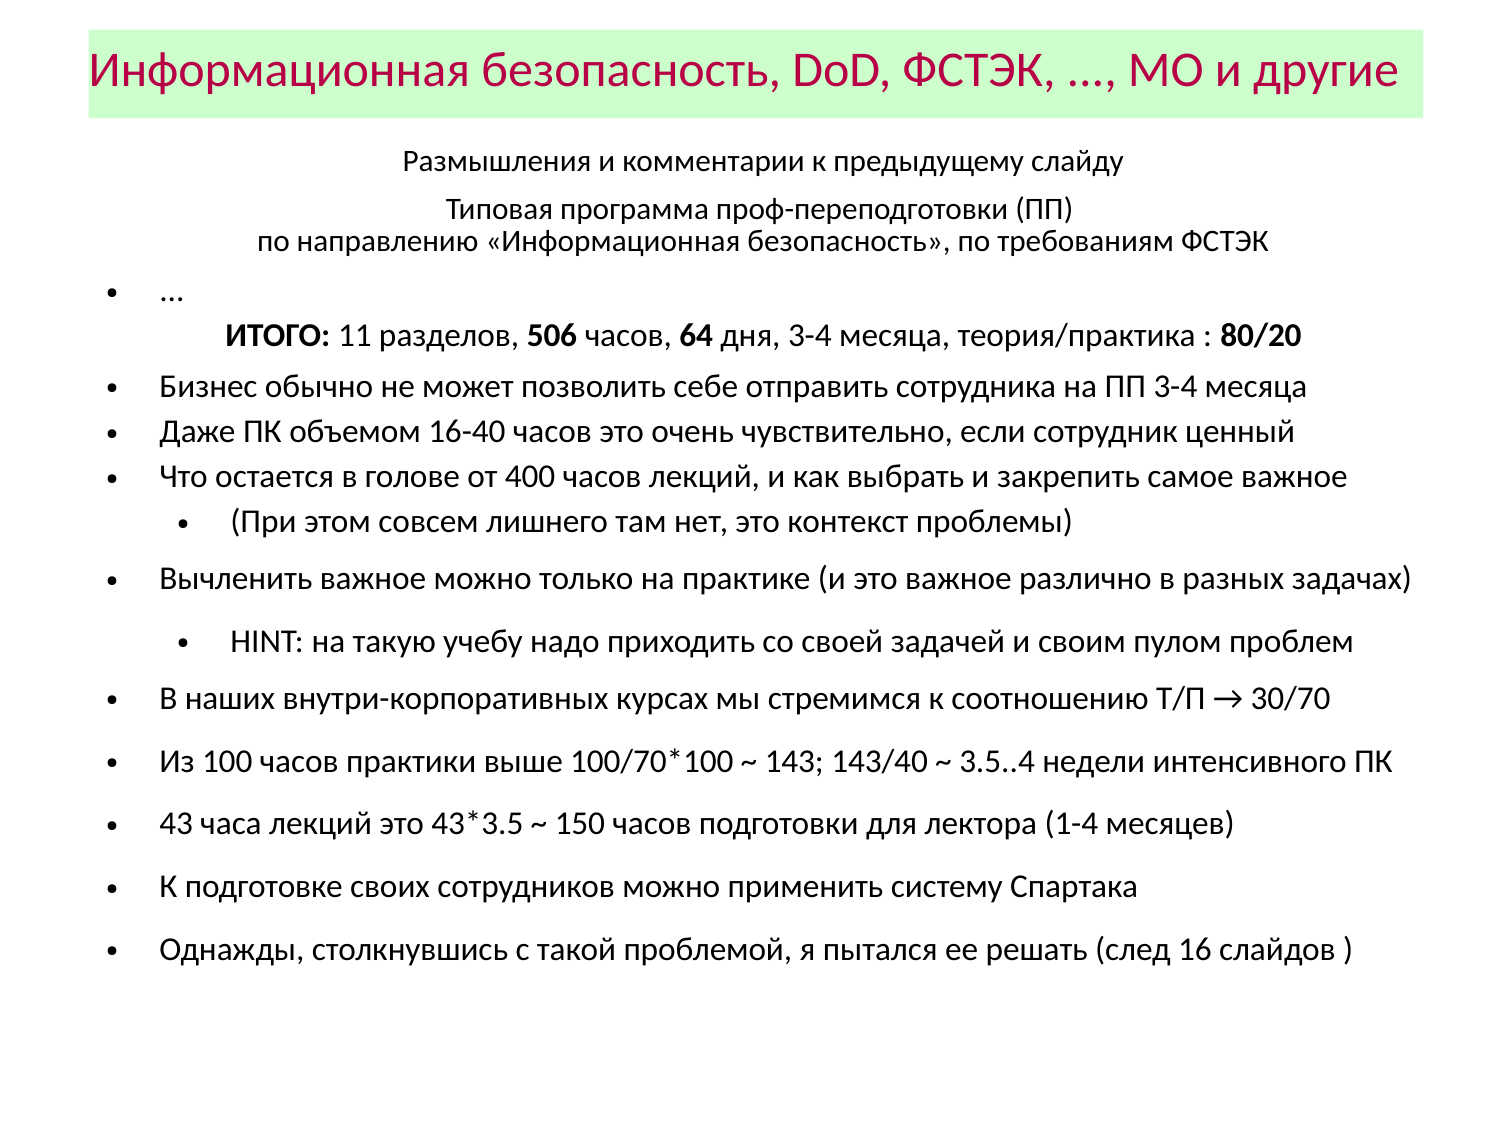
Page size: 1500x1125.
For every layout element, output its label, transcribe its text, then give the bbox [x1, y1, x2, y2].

title Информационная безопасность, DoD, ФСТЭК, ..., МО и другие [88, 29, 1424, 119]
list Размышления и комментарии к предыдущему слайду Типовая программа проф-переподготовки (ПП) по направлению «Информационная безопасность», по требованиям ФСТЭК ... ИТОГО: 11 разделов, 506 часов, 64 дня, 3-4 месяца, теория/практика : 80/20 Бизнес обычно не может позволить себе отправить сотрудника на ПП 3-4 месяца Даже ПК объемом 16-40 часов это очень чувствительно, если сотрудник ценный Что остается в голове от 400 часов лекций, и как выбрать и закрепить самое важное (При этом совсем лишнего там нет, это контекст проблемы) Вычленить важное можно только на практике (и это важное различно в разных задачах) HINT: на такую учебу надо приходить со своей задачей и своим пулом проблем В наших внутри-корпоративных курсах мы стремимся к соотношению Т/П → 30/70 Из 100 часов практики выше 100/70*100 ~ 143; 143/40 ~ 3.5..4 недели интенсивного ПК 43 часа лекций это 43*3.5 ~ 150 часов подготовки для лектора (1-4 месяцев) К подготовке своих сотрудников можно применить систему Спартака Однажды, столкнувшись с такой проблемой, я пытался ее решать (след 16 слайдов ) [88, 147, 1439, 1113]
